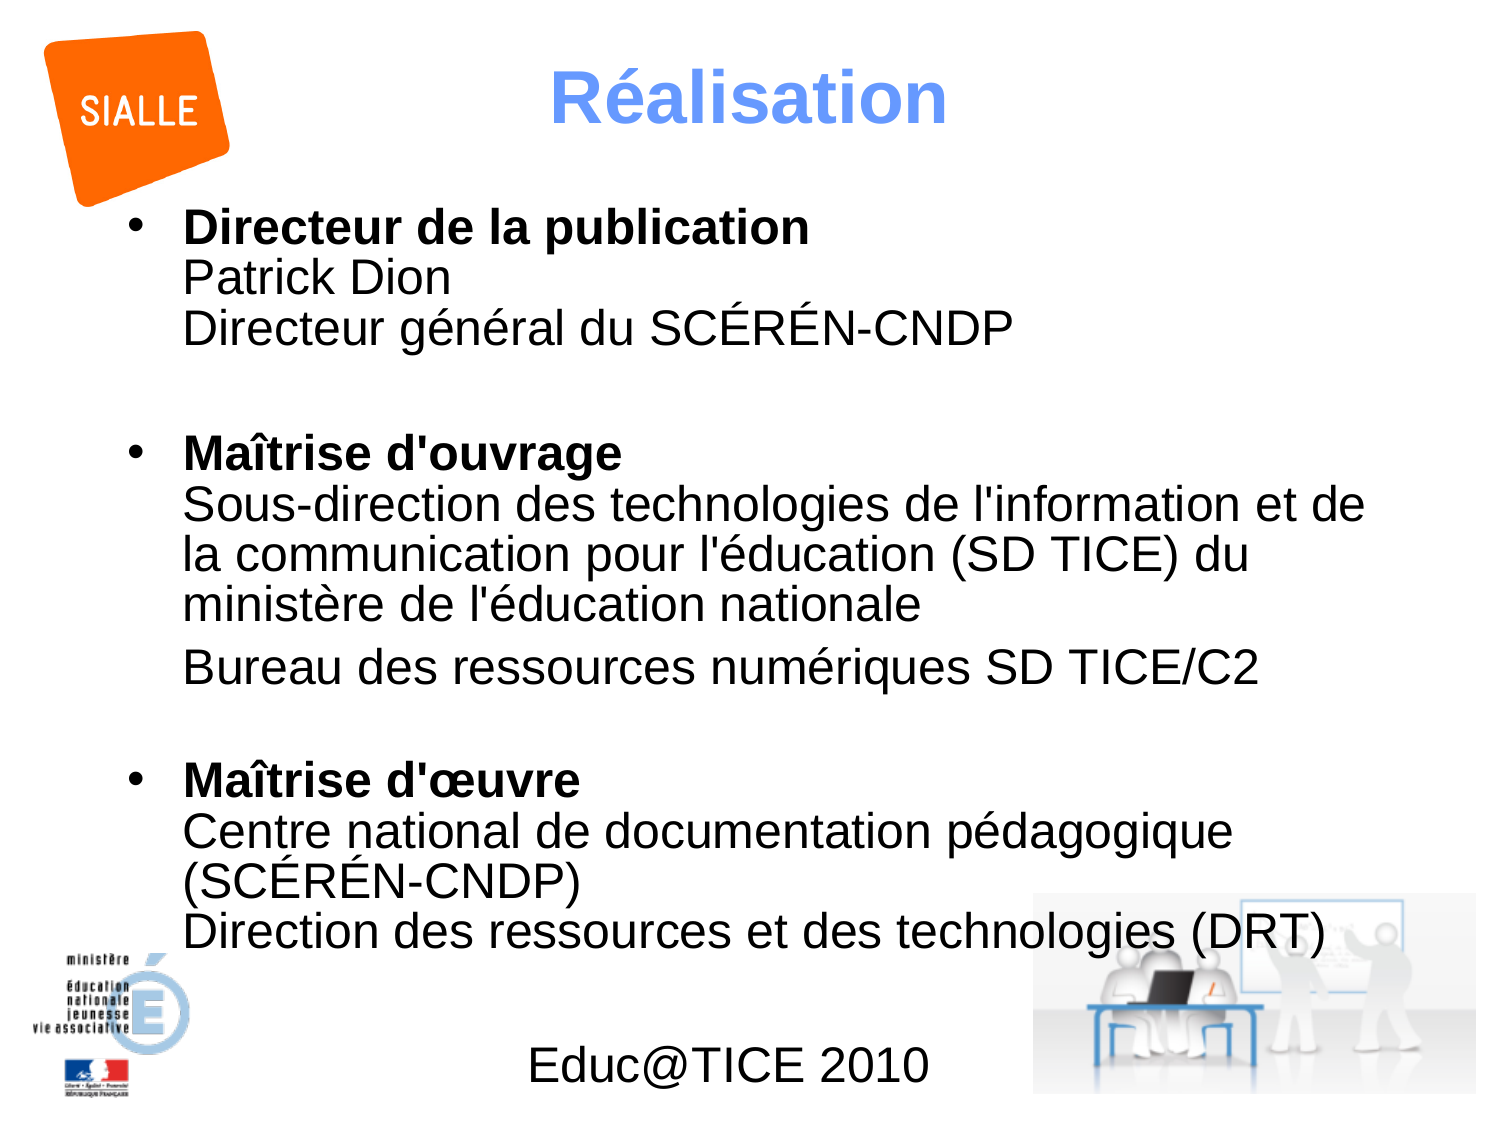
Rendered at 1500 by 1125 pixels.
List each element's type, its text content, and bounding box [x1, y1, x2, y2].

picture [1033, 893, 1476, 1094]
title Réalisation [112, 0, 1388, 188]
picture [41, 30, 231, 211]
picture [29, 953, 195, 1098]
list Directeur de la publication Patrick Dion Directeur général du SCÉRÉN-CNDP Maîtrise d'ouvrage Sous-direction des technologies de l'information et de la communication pour l'éducation (SD TICE) du ministère de l'éducation nationale Bureau des ressources numériques SD TICE/C2 Maîtrise d'œuvre Centre national de documentation pédagogique (SCÉRÉN-CNDP) Direction des ressources et des technologies (DRT) [112, 196, 1388, 1030]
